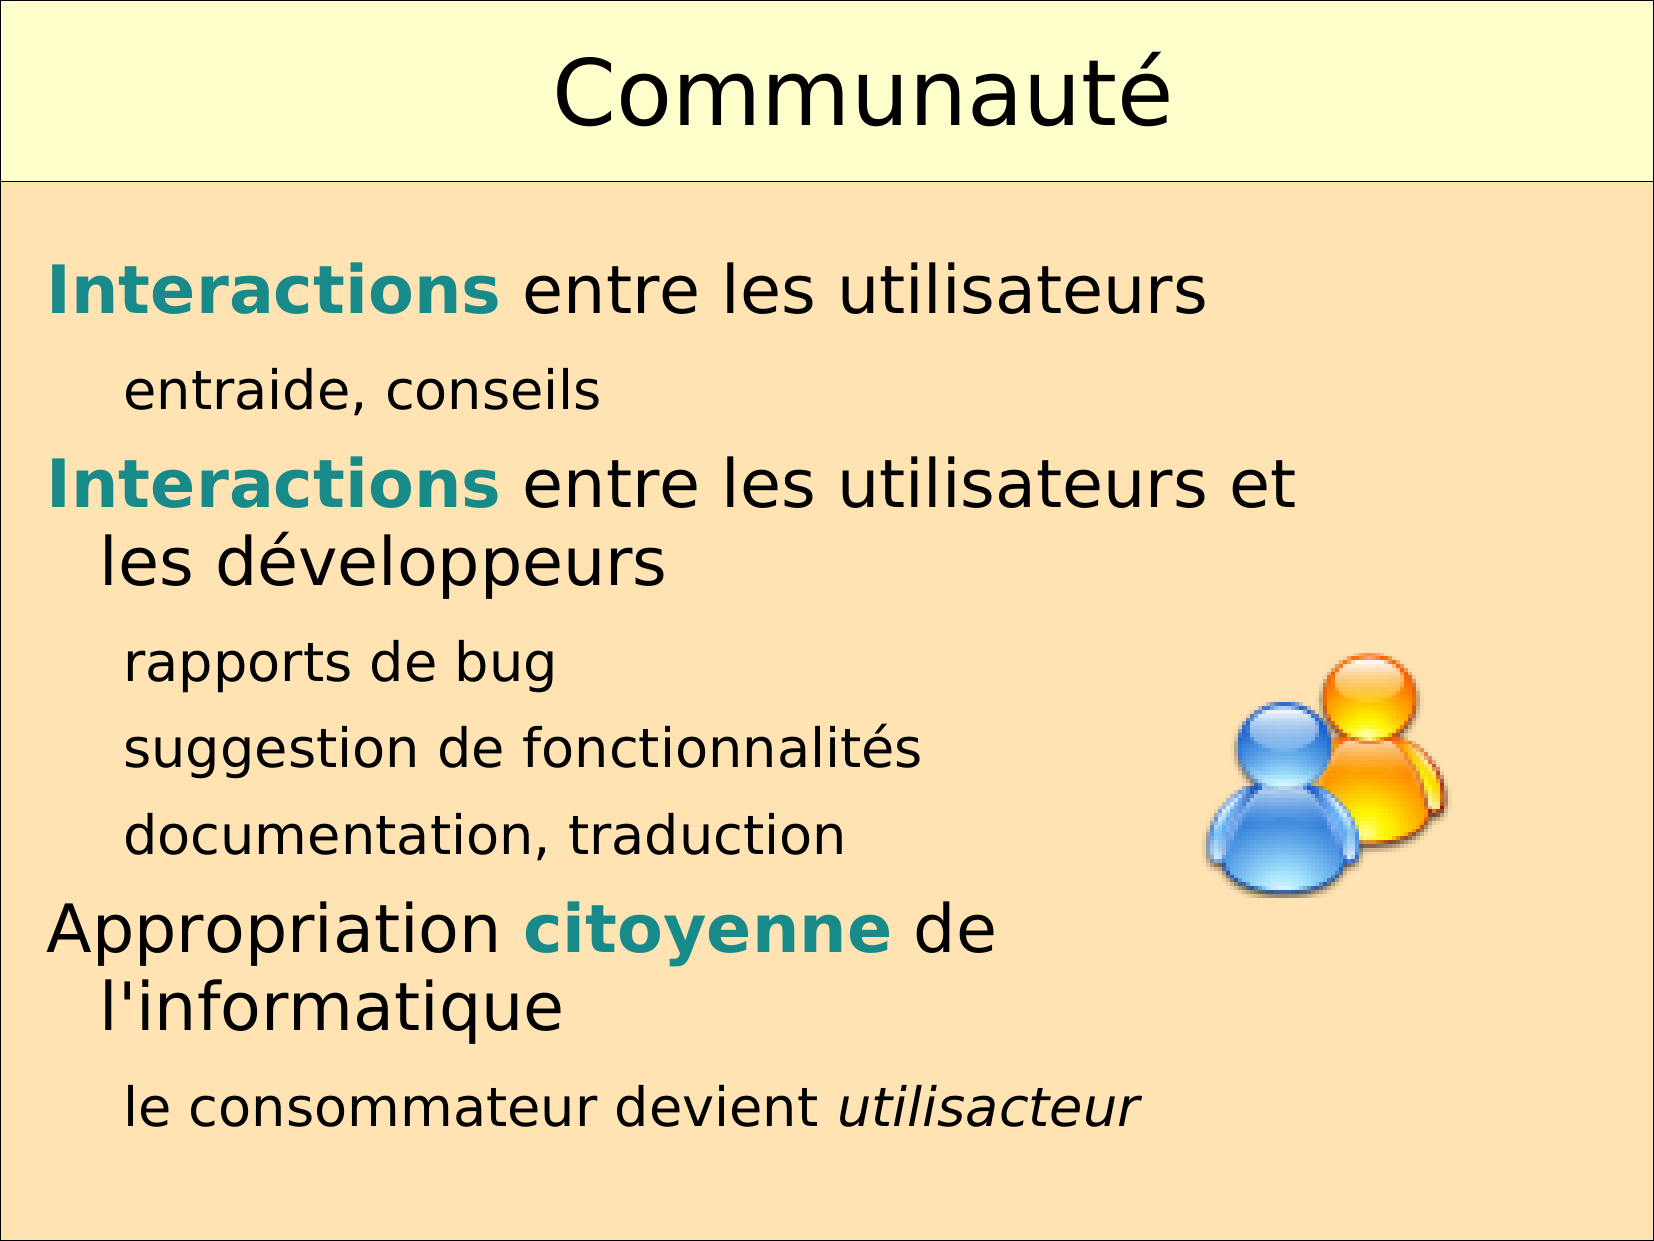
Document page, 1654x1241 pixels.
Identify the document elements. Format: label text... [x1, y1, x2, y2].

picture [1198, 653, 1457, 898]
title Communauté [221, 33, 1506, 154]
list Interactions entre les utilisateurs entraide, conseils Interactions entre les utilisateurs et les développeurs rapports de bug suggestion de fonctionnalités documentation, traduction Appropriation citoyenne de l'informatique le consommateur devient utilisacteur [28, 251, 1327, 1139]
